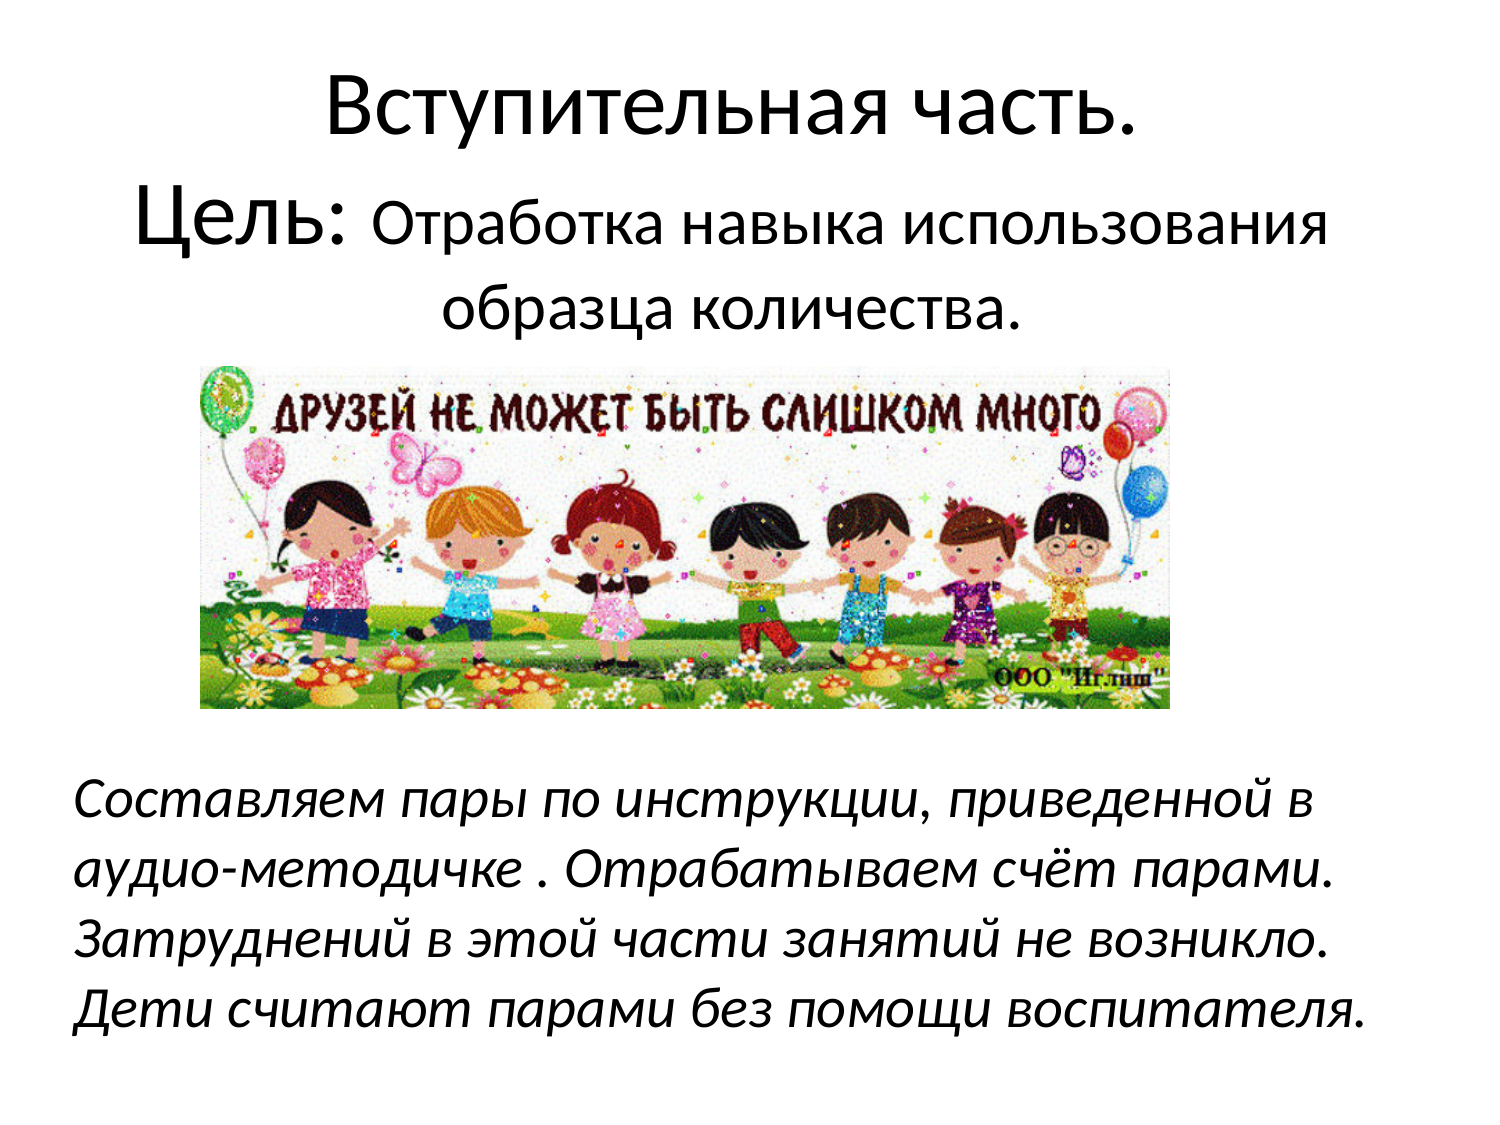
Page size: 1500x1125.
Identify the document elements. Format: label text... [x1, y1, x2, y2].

subtitle Составляем пары по инструкции, приведенной в аудио-методичке . Отрабатываем счёт парами. Затруднений в этой части занятий не возникло. Дети считают парами без помощи воспитателя. [59, 751, 1441, 1040]
picture [200, 366, 1170, 709]
title Вступительная часть. Цель: Отработка навыка использования образца количества. [95, 35, 1371, 414]
